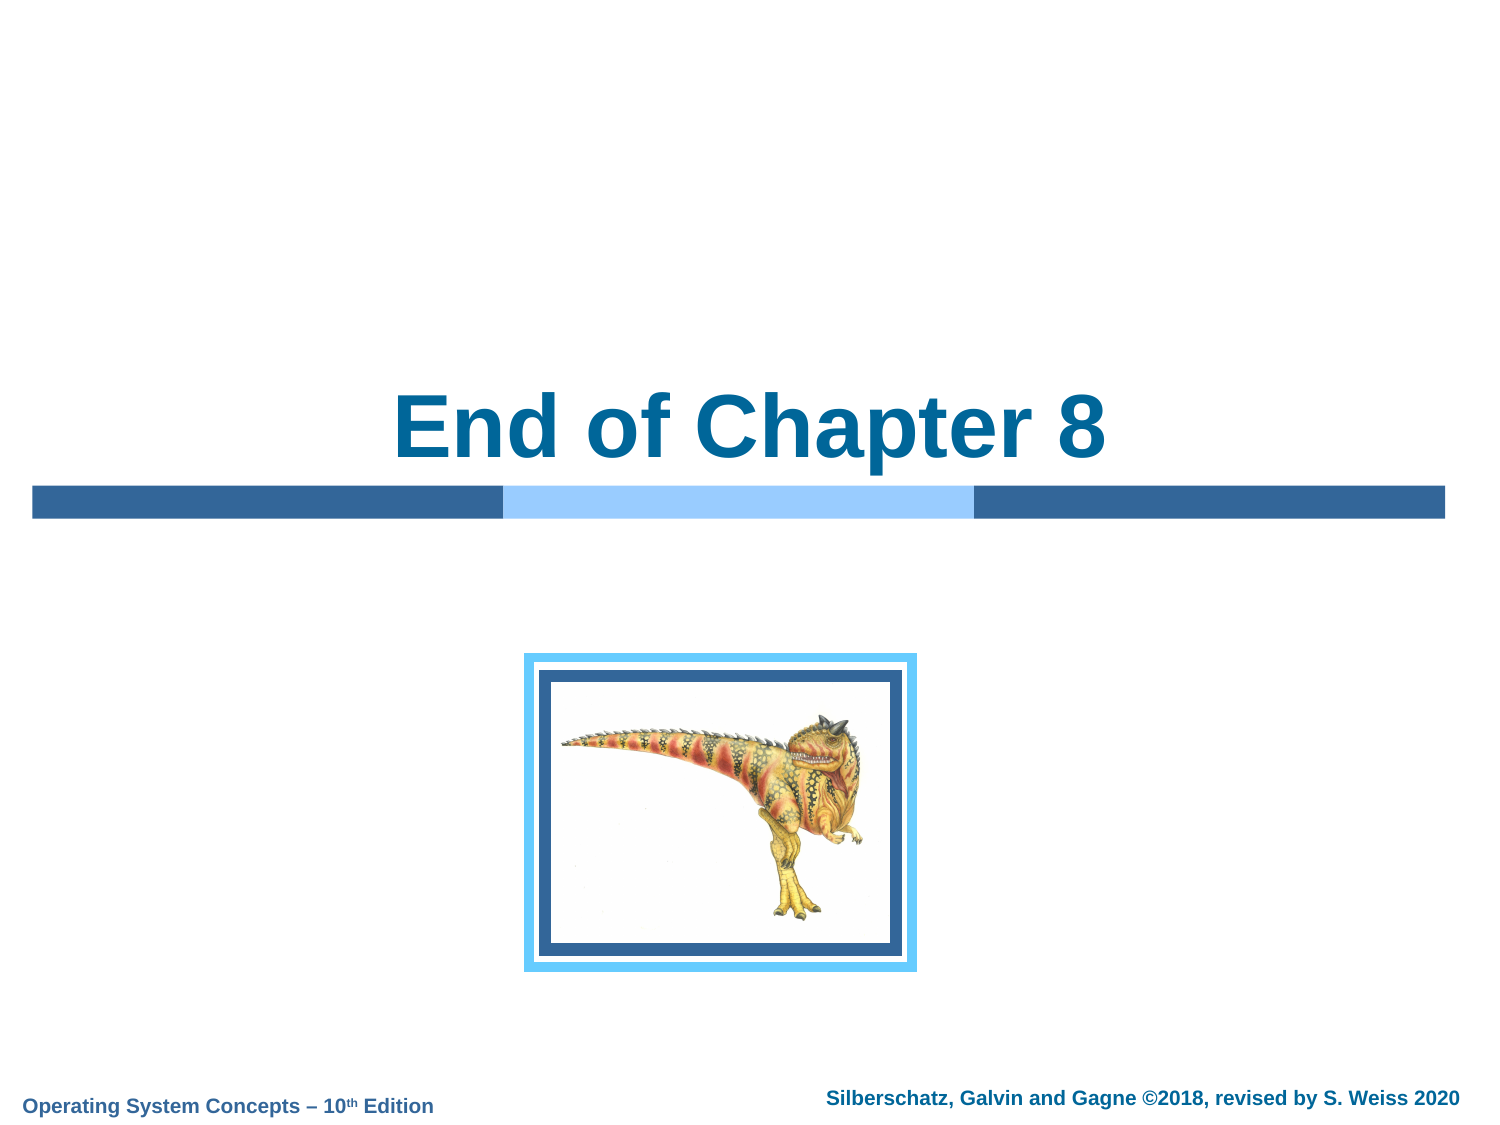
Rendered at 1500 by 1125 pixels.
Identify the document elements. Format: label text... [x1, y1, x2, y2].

title End of Chapter 8 [112, 133, 1388, 483]
picture [551, 682, 890, 943]
